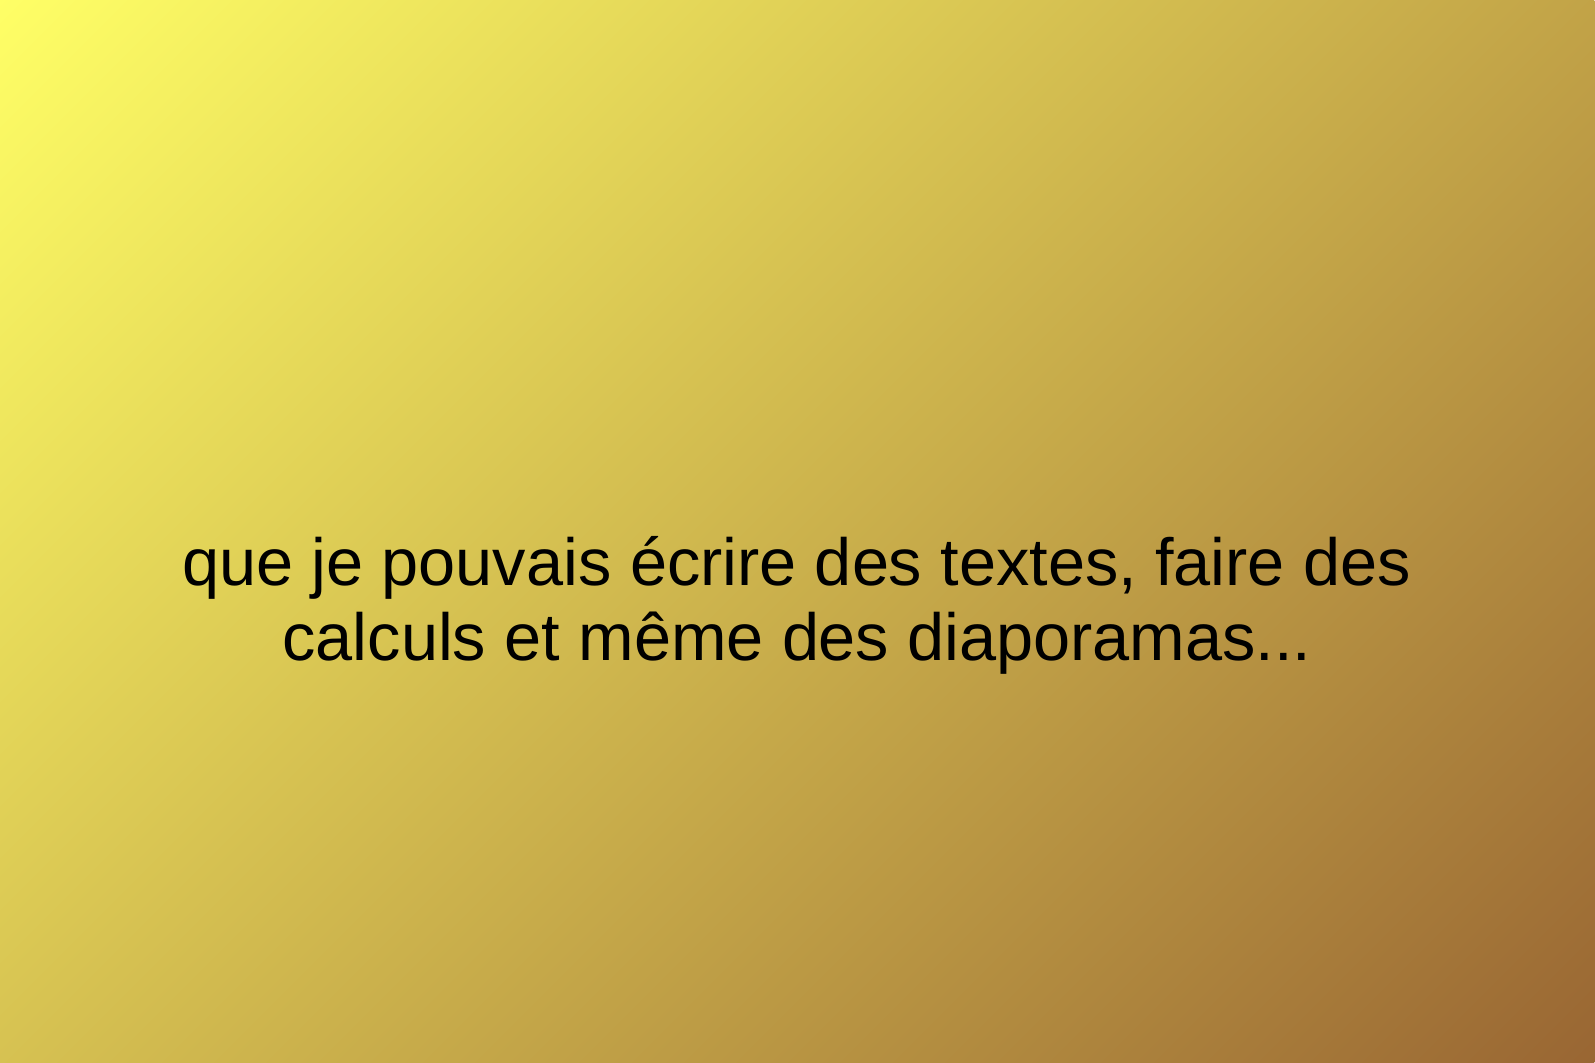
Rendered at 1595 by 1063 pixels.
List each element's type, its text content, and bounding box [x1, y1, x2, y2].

text_box que je pouvais écrire des textes, faire des calculs et même des diaporamas... [79, 517, 1515, 682]
